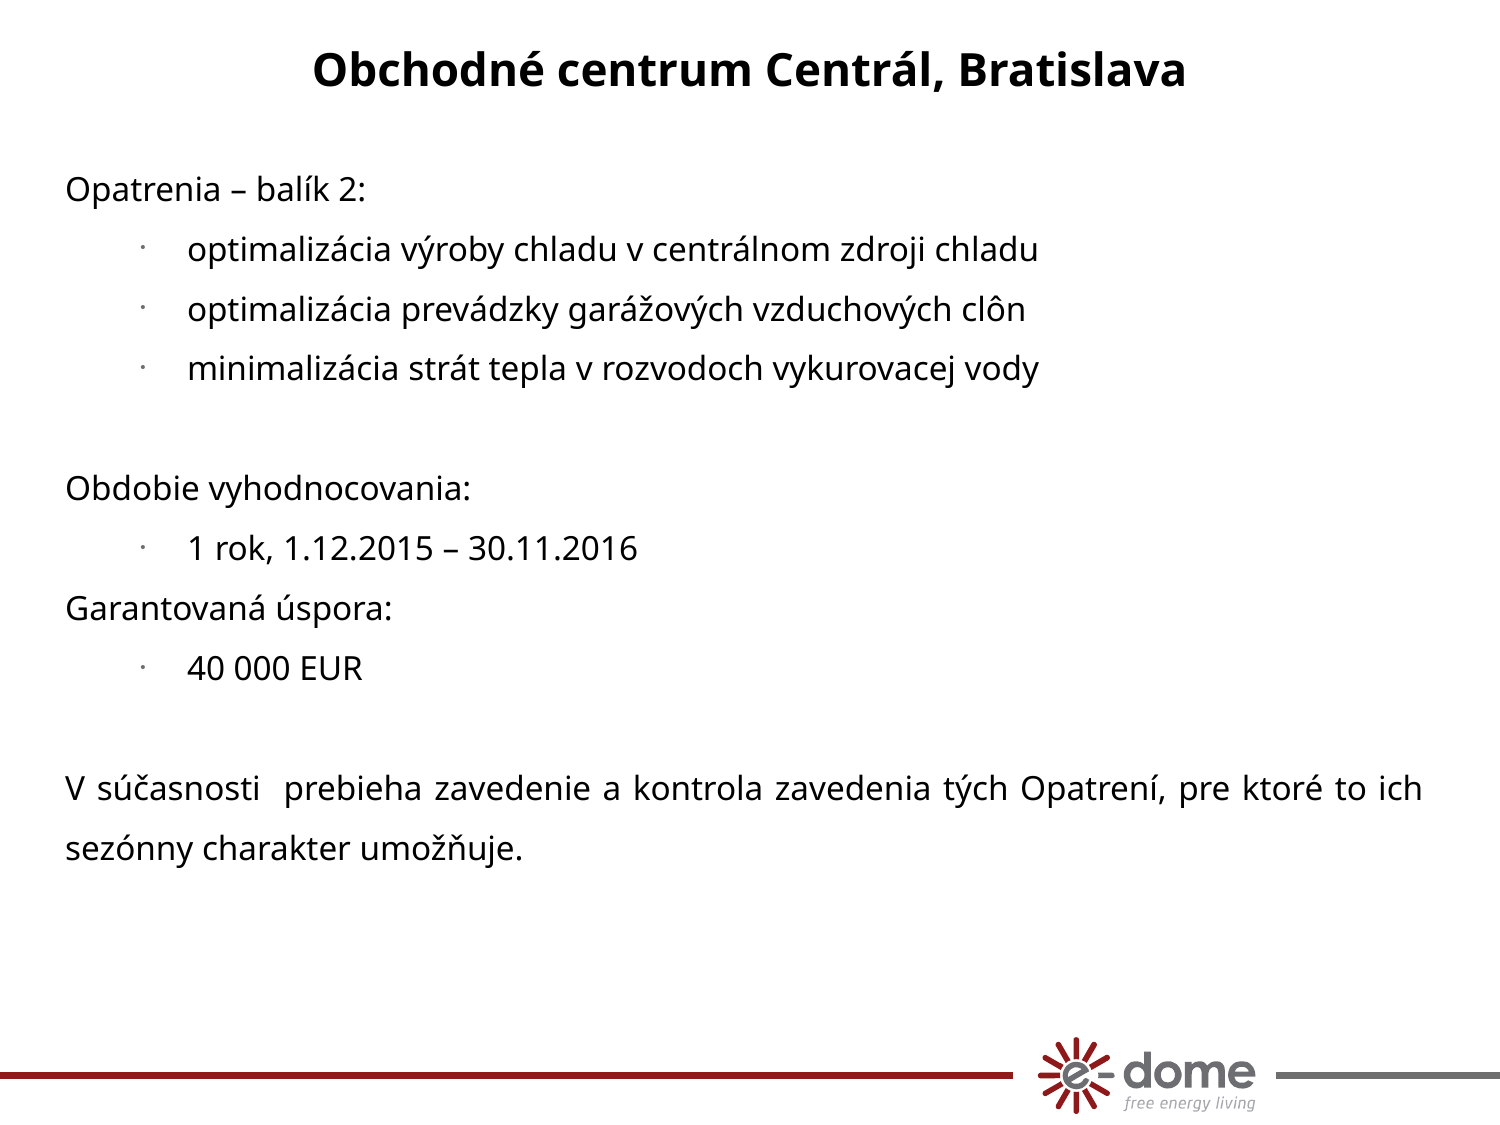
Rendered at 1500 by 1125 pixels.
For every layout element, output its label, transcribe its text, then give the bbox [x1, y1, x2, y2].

text_box Obchodné centrum Centrál, Bratislava [0, 17, 1500, 119]
text_box Opatrenia – balík 2: optimalizácia výroby chladu v centrálnom zdroji chladu optimalizácia prevádzky garážových vzduchových clôn minimalizácia strát tepla v rozvodoch vykurovacej vody Obdobie vyhodnocovania: 1 rok, 1.12.2015 – 30.11.2016 Garantovaná úspora: 40 000 EUR V súčasnosti prebieha zavedenie a kontrola zavedenia tých Opatrení, pre ktoré to ich sezónny charakter umožňuje. [50, 140, 1441, 1054]
